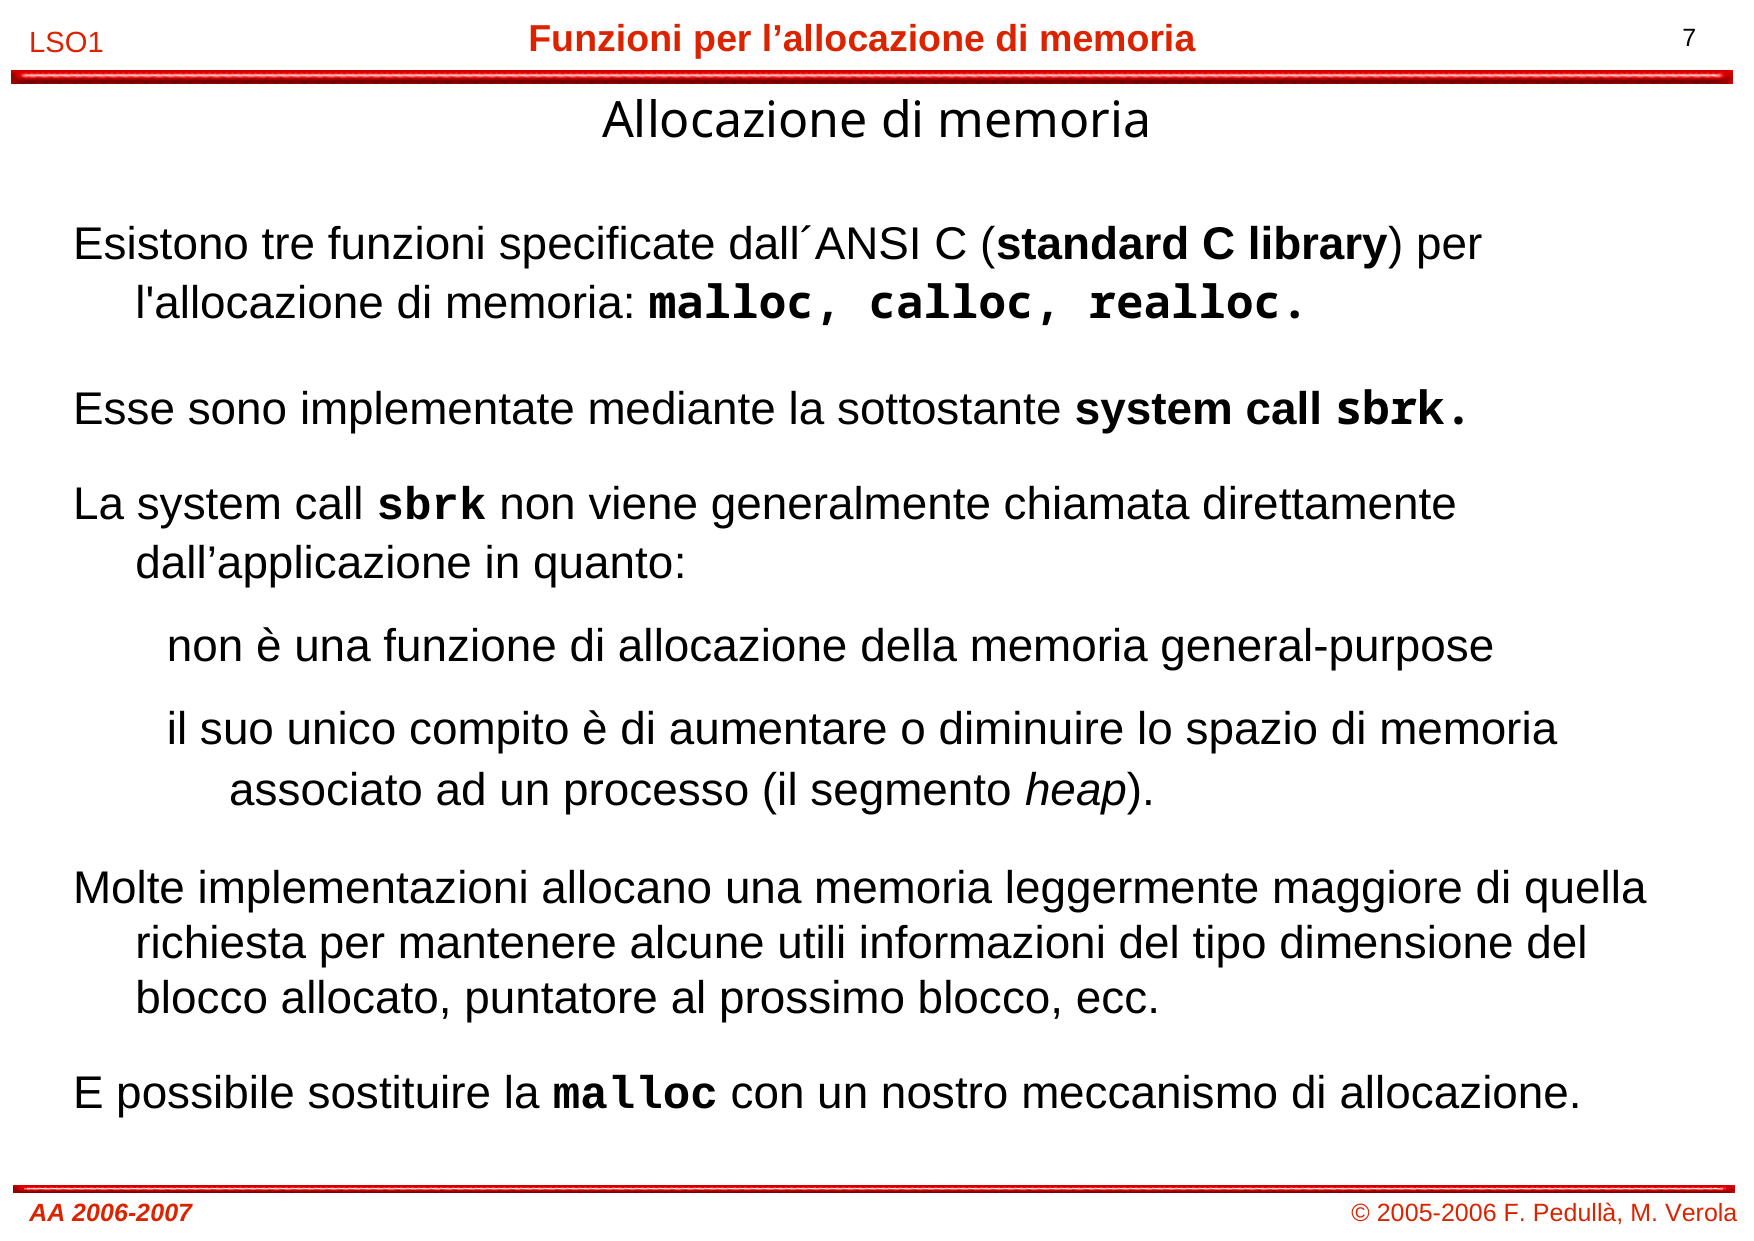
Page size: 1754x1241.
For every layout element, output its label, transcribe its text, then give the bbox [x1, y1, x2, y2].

list Esistono tre funzioni specificate dall´ANSI C (standard C library) per l'allocazione di memoria: malloc, calloc, realloc. Esse sono implementate mediante la sottostante system call sbrk. La system call sbrk non viene generalmente chiamata direttamente dall’applicazione in quanto: non è una funzione di allocazione della memoria general-purpose il suo unico compito è di aumentare o diminuire lo spazio di memoria associato ad un processo (il segmento heap). Molte implementazioni allocano una memoria leggermente maggiore di quella richiesta per mantenere alcune utili informazioni del tipo dimensione del blocco allocato, puntatore al prossimo blocco, ecc. E possibile sostituire la malloc con un nostro meccanismo di allocazione. [58, 206, 1696, 1115]
picture [13, 1185, 1735, 1193]
title Allocazione di memoria [412, 72, 1342, 168]
picture [11, 70, 1733, 84]
